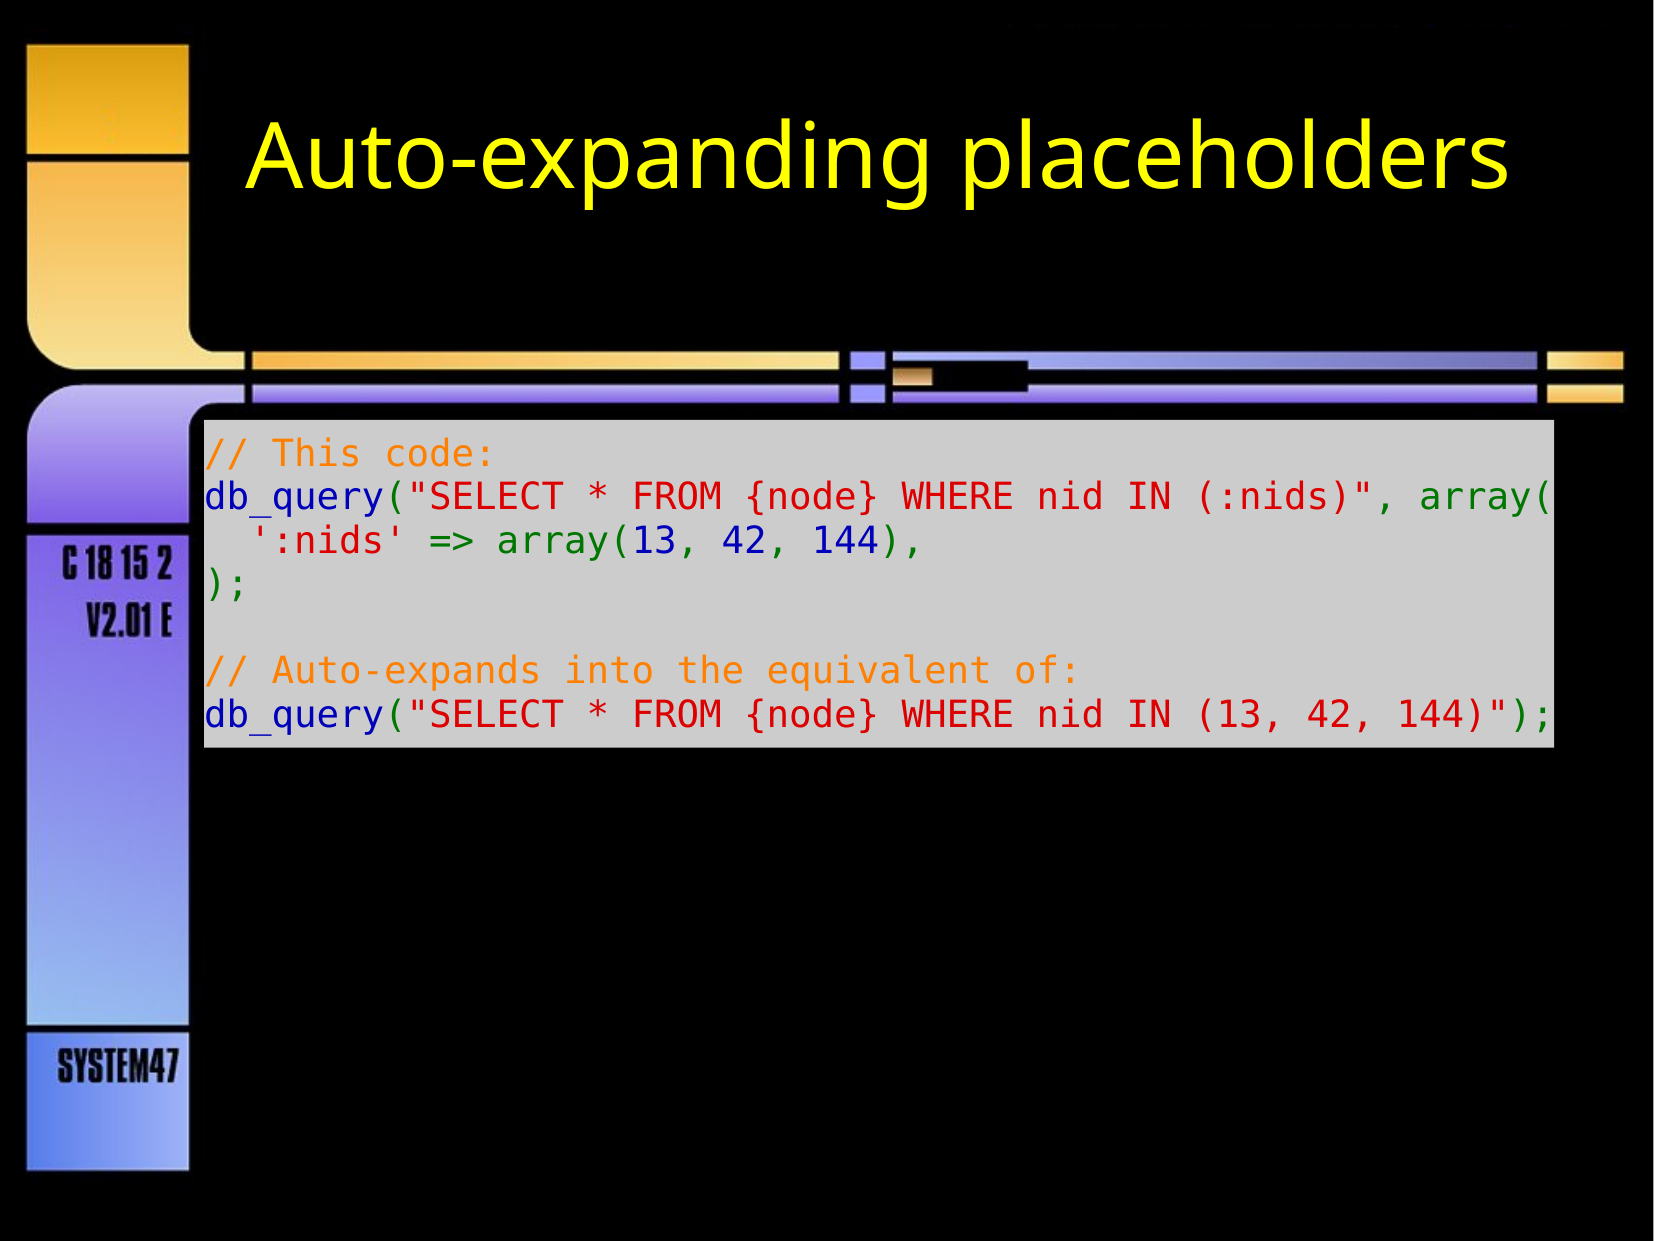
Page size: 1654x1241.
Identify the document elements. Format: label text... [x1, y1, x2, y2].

picture [0, 0, 1654, 1241]
title Auto-expanding placeholders [187, 56, 1571, 250]
subtitle // This code: db_query("SELECT * FROM {node} WHERE nid IN (:nids)", array( ':nids' => array(13, 42, 144), ); // Auto-expands into the equivalent of: db_query("SELECT * FROM {node} WHERE nid IN (13, 42, 144)"); [204, 419, 1555, 748]
